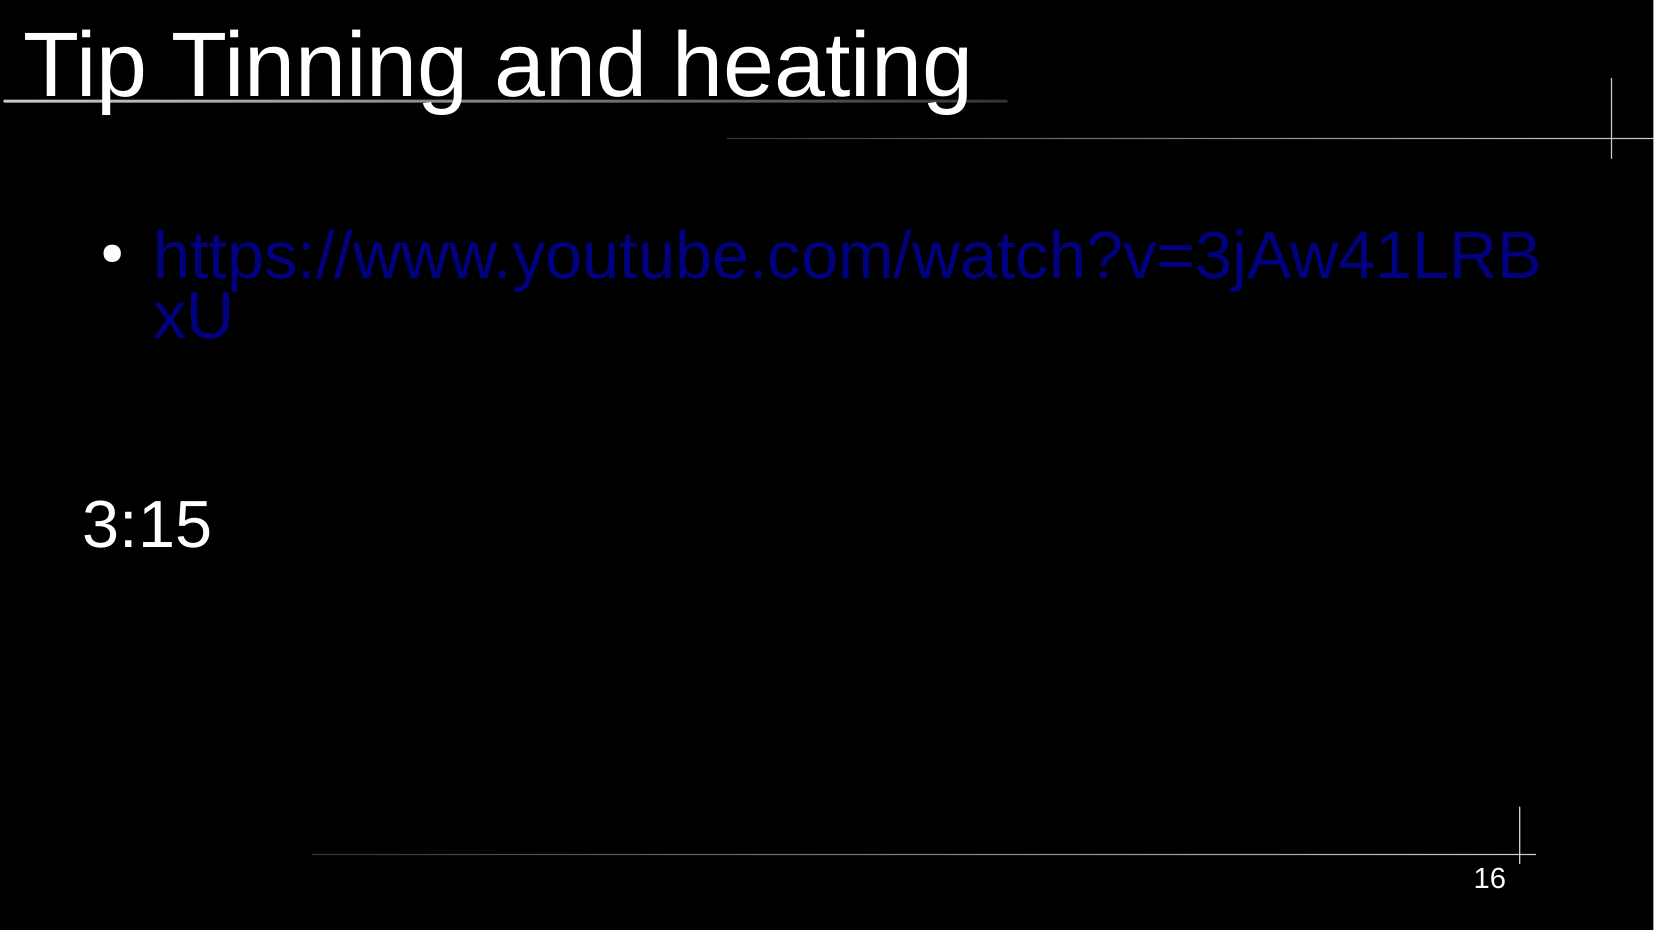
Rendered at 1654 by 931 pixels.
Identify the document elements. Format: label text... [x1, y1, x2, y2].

title Tip Tinning and heating [23, 11, 1589, 119]
list https://www.youtube.com/watch?v=3jAw41LRBxU 3:15 [82, 217, 1571, 758]
